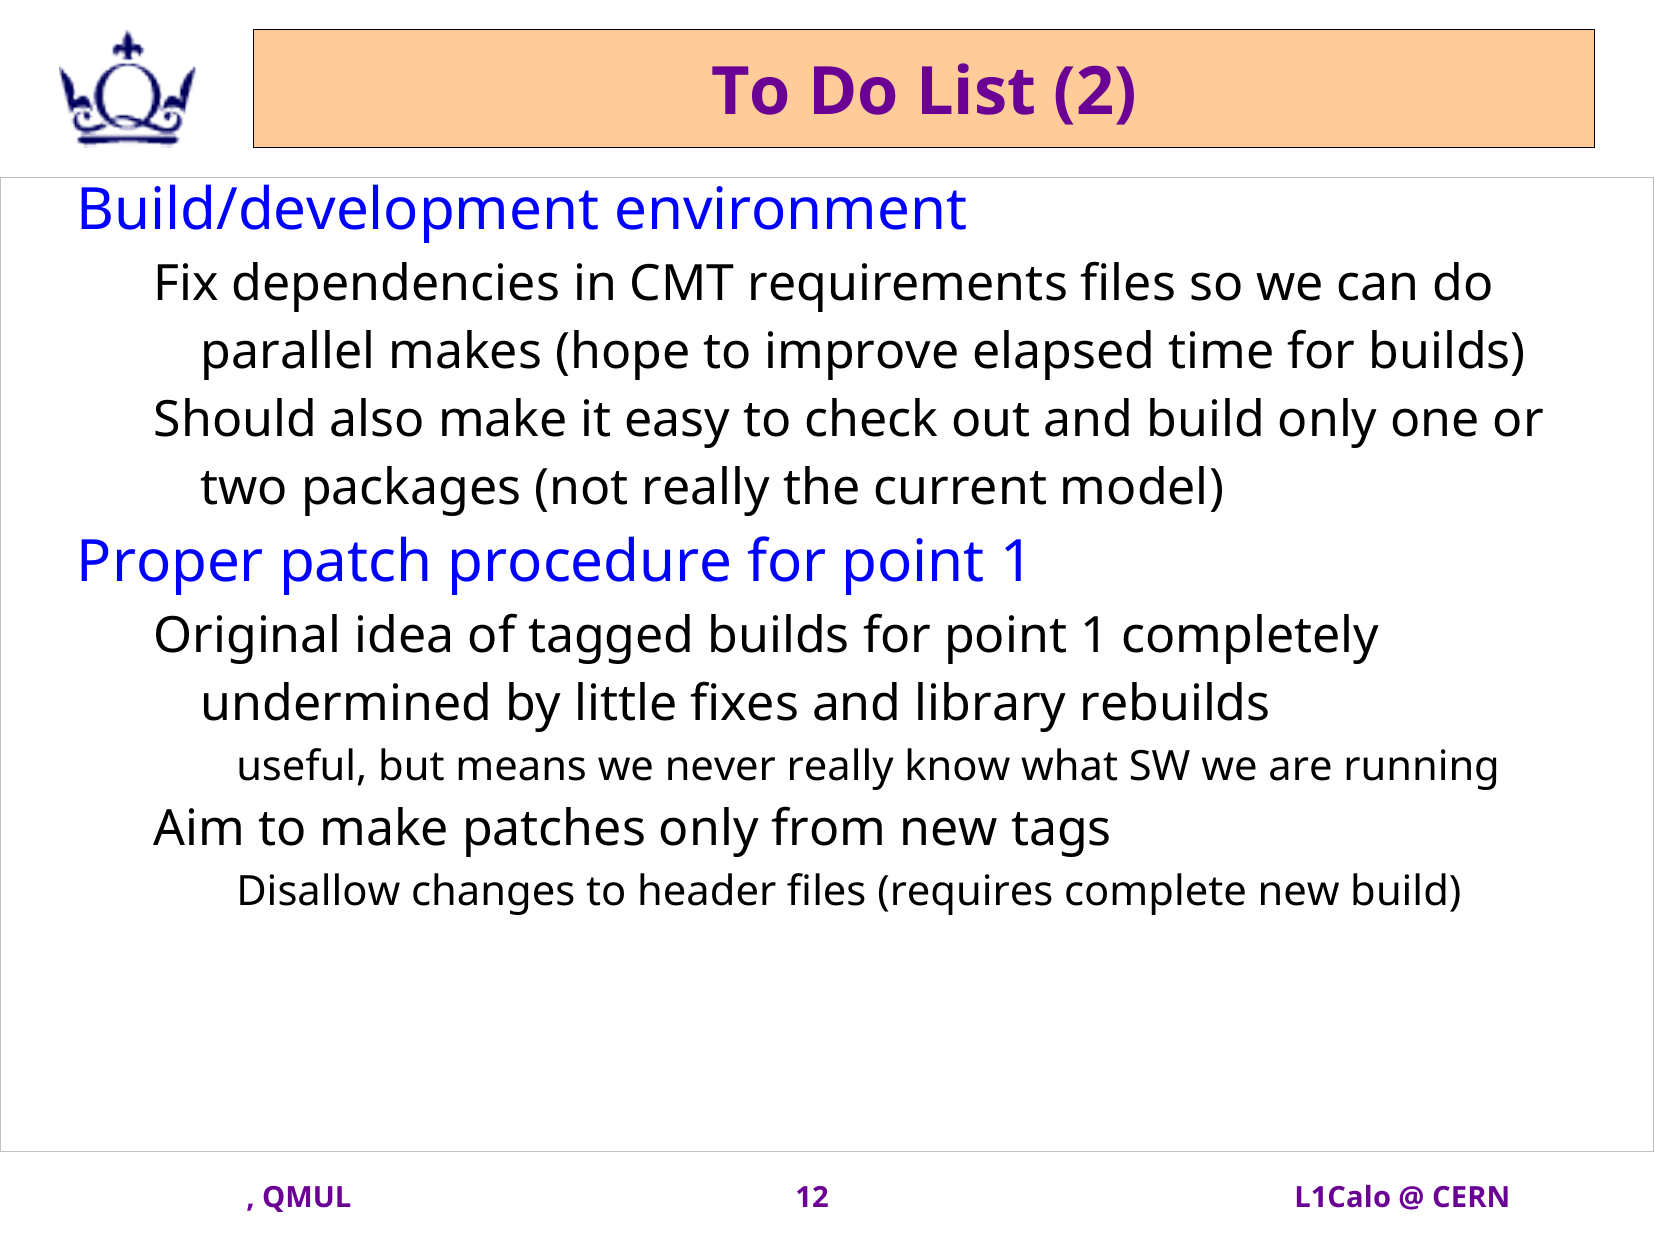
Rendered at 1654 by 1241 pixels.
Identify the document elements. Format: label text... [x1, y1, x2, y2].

list Build/development environment Fix dependencies in CMT requirements files so we can do parallel makes (hope to improve elapsed time for builds) Should also make it easy to check out and build only one or two packages (not really the current model) Proper patch procedure for point 1 Original idea of tagged builds for point 1 completely undermined by little fixes and library rebuilds useful, but means we never really know what SW we are running Aim to make patches only from new tags Disallow changes to header files (requires complete new build) [59, 167, 1603, 1135]
title To Do List (2) [253, 29, 1595, 148]
picture [59, 29, 200, 148]
